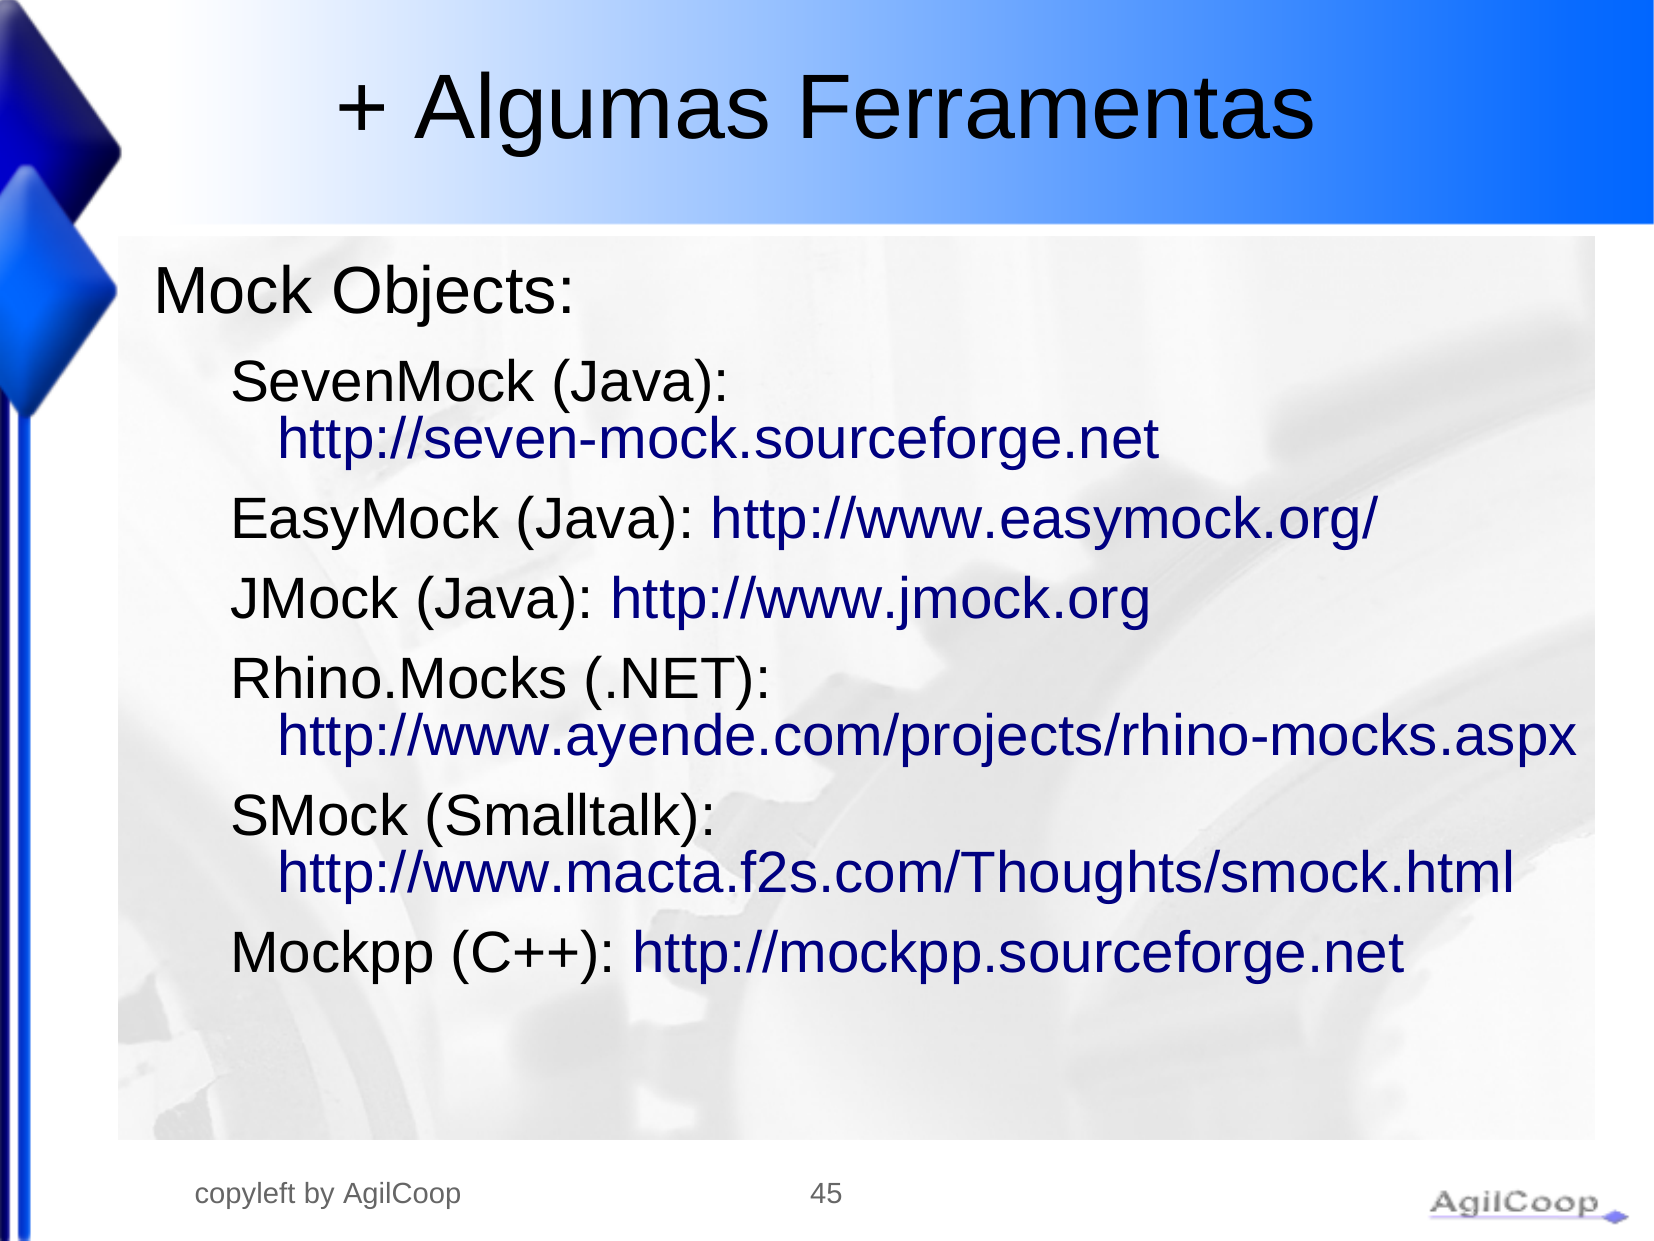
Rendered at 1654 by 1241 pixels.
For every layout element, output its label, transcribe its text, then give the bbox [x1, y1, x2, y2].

list Mock Objects: SevenMock (Java): http://seven-mock.sourceforge.net EasyMock (Java): http://www.easymock.org/ JMock (Java): http://www.jmock.org Rhino.Mocks (.NET): http://www.ayende.com/projects/rhino-mocks.aspx SMock (Smalltalk): http://www.macta.f2s.com/Thoughts/smock.html Mockpp (C++): http://mockpp.sourceforge.net [135, 261, 1624, 1129]
picture [0, 0, 1654, 1241]
title + Algumas Ferramentas [82, 60, 1571, 163]
